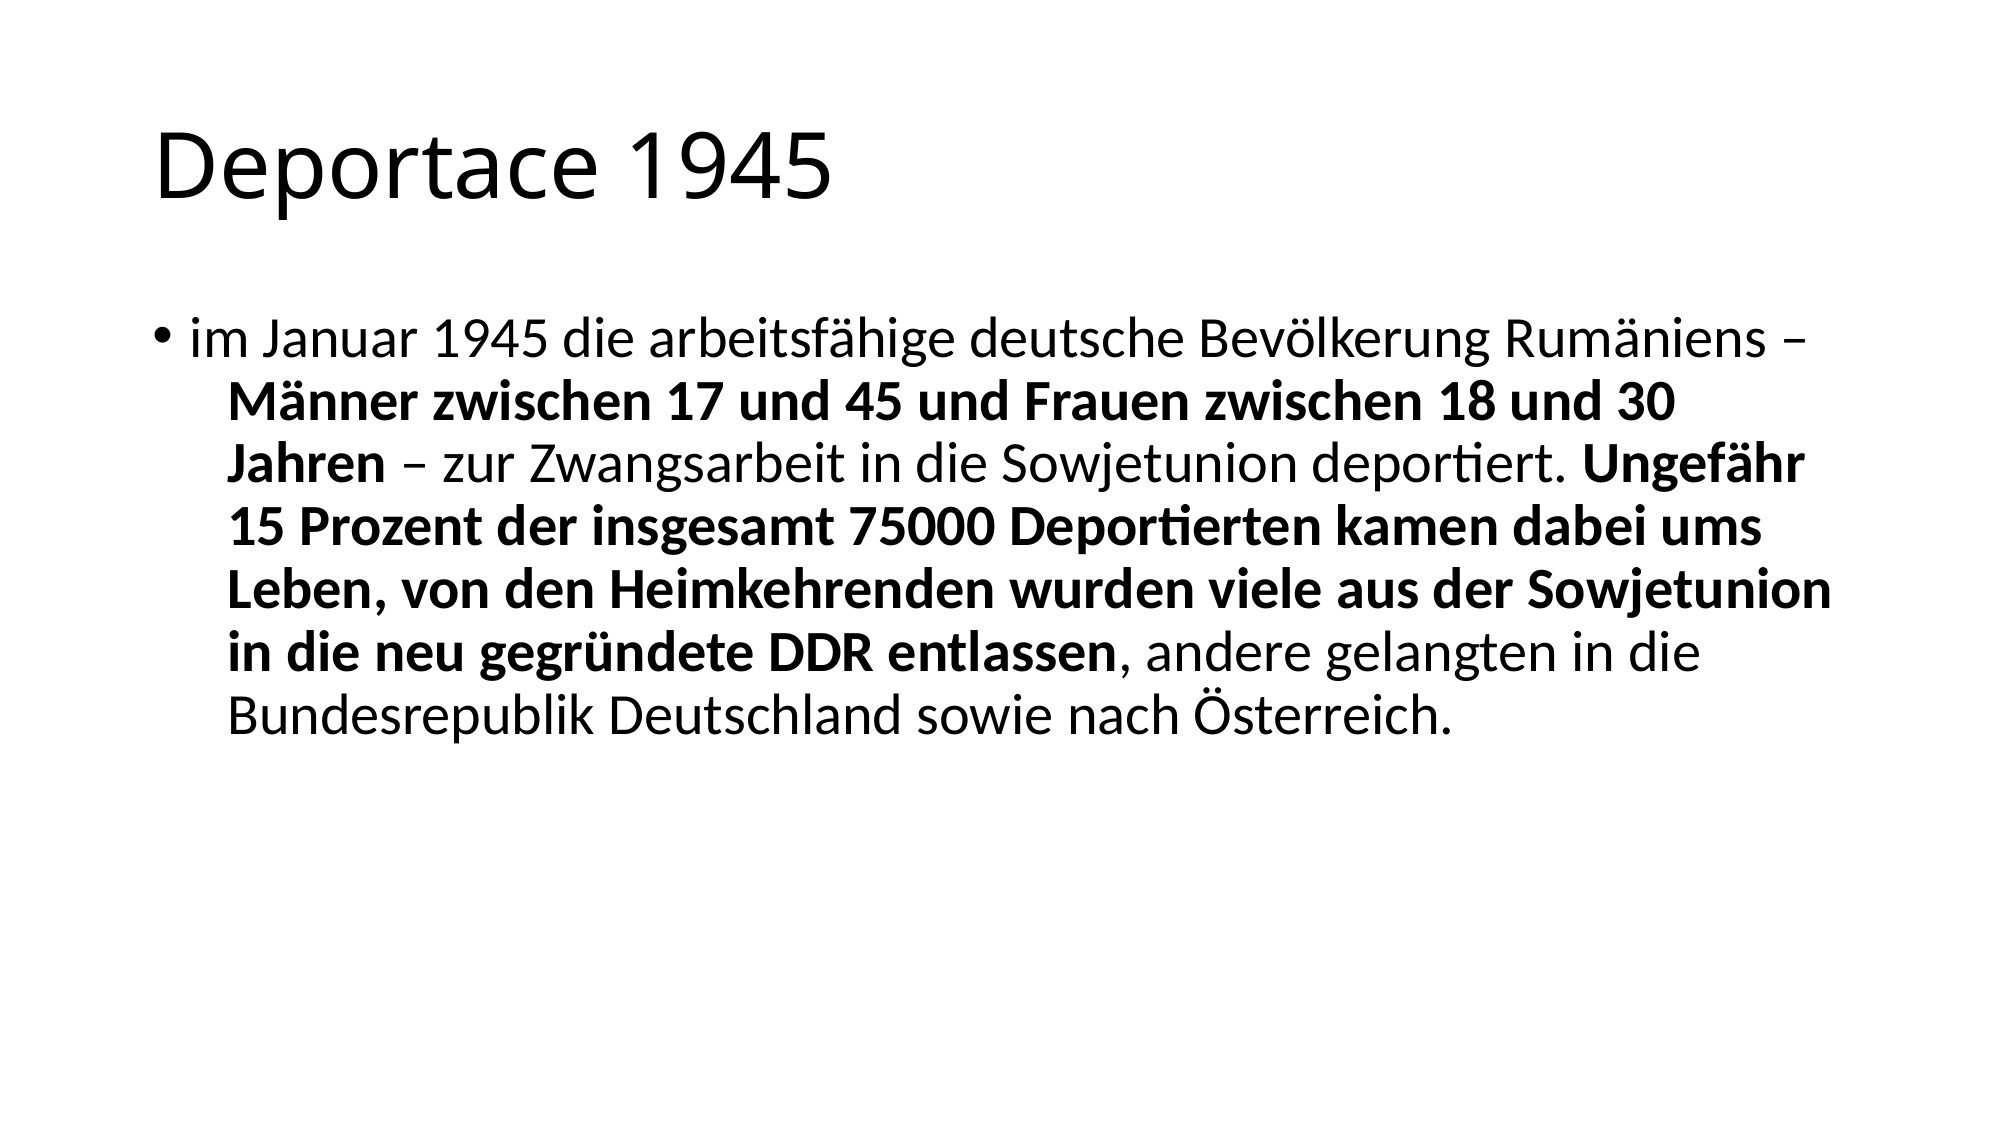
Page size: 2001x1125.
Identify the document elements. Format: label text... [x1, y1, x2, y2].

list im Januar 1945 die arbeitsfähige deutsche Bevölkerung Rumäniens – Männer zwischen 17 und 45 und Frauen zwischen 18 und 30 Jahren – zur Zwangsarbeit in die Sowjetunion deportiert. Ungefähr 15 Prozent der insgesamt 75000 Deportierten kamen dabei ums Leben, von den Heimkehrenden wurden viele aus der Sowjetunion in die neu gegründete DDR entlassen, andere gelangten in die Bundesrepublik Deutschland sowie nach Österreich. [137, 299, 1863, 1014]
title Deportace 1945 [137, 59, 1863, 278]
